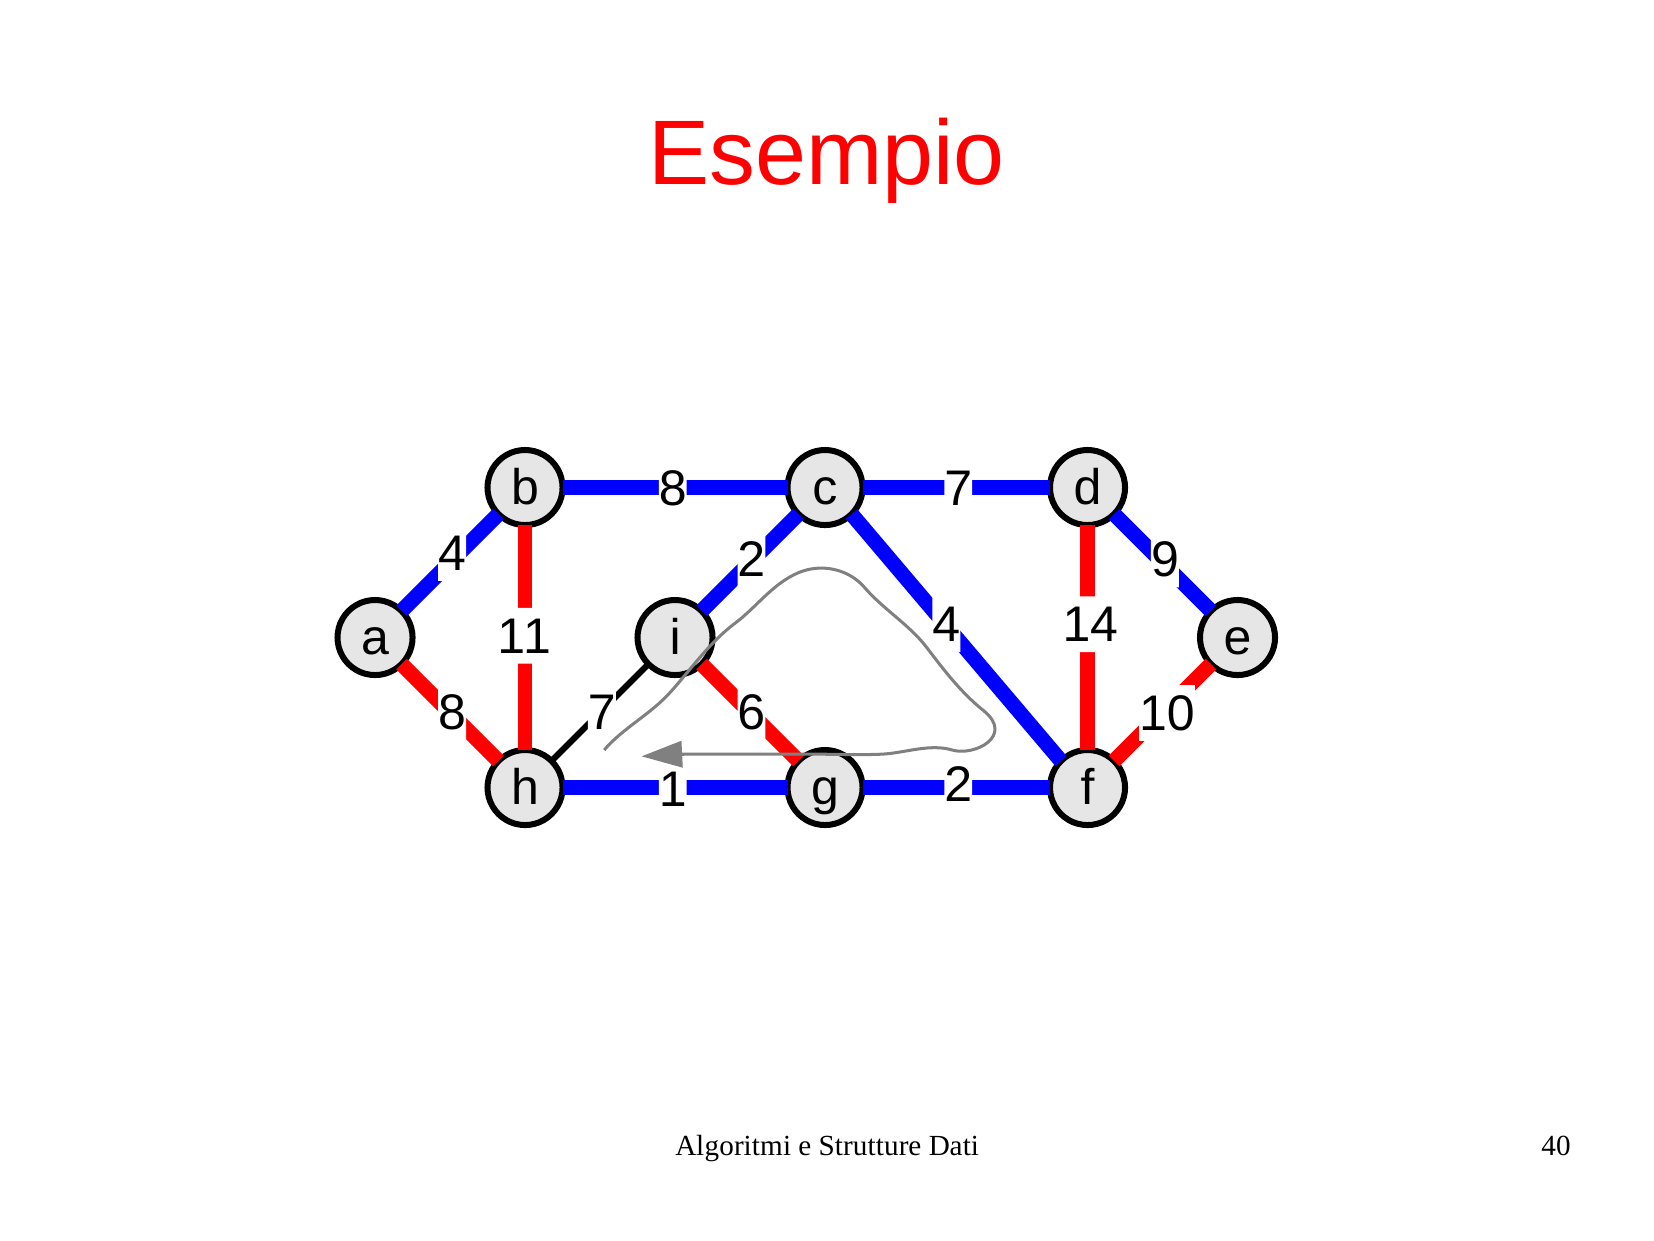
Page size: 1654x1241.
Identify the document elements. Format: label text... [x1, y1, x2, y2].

text_box i [637, 600, 713, 676]
text_box f [1050, 750, 1126, 826]
text_box 1 [658, 761, 687, 818]
text_box 7 [587, 684, 616, 741]
text_box c [788, 450, 863, 526]
text_box 7 [944, 460, 973, 517]
text_box 2 [737, 531, 766, 588]
text_box a [337, 600, 413, 676]
text_box 2 [944, 756, 973, 812]
text_box 11 [497, 607, 557, 664]
title Esempio [82, 49, 1571, 257]
text_box b [487, 450, 563, 525]
text_box 4 [932, 596, 961, 653]
text_box 9 [1150, 531, 1179, 588]
text_box 8 [438, 684, 467, 741]
text_box 10 [1139, 685, 1195, 741]
text_box g [788, 756, 863, 826]
text_box i [691, 648, 712, 672]
text_box 4 [438, 525, 467, 581]
text_box d [1050, 450, 1126, 525]
text_box 8 [658, 460, 687, 516]
text_box h [487, 750, 563, 826]
text_box e [1200, 600, 1276, 676]
text_box 6 [737, 684, 766, 741]
text_box 14 [1062, 596, 1119, 653]
